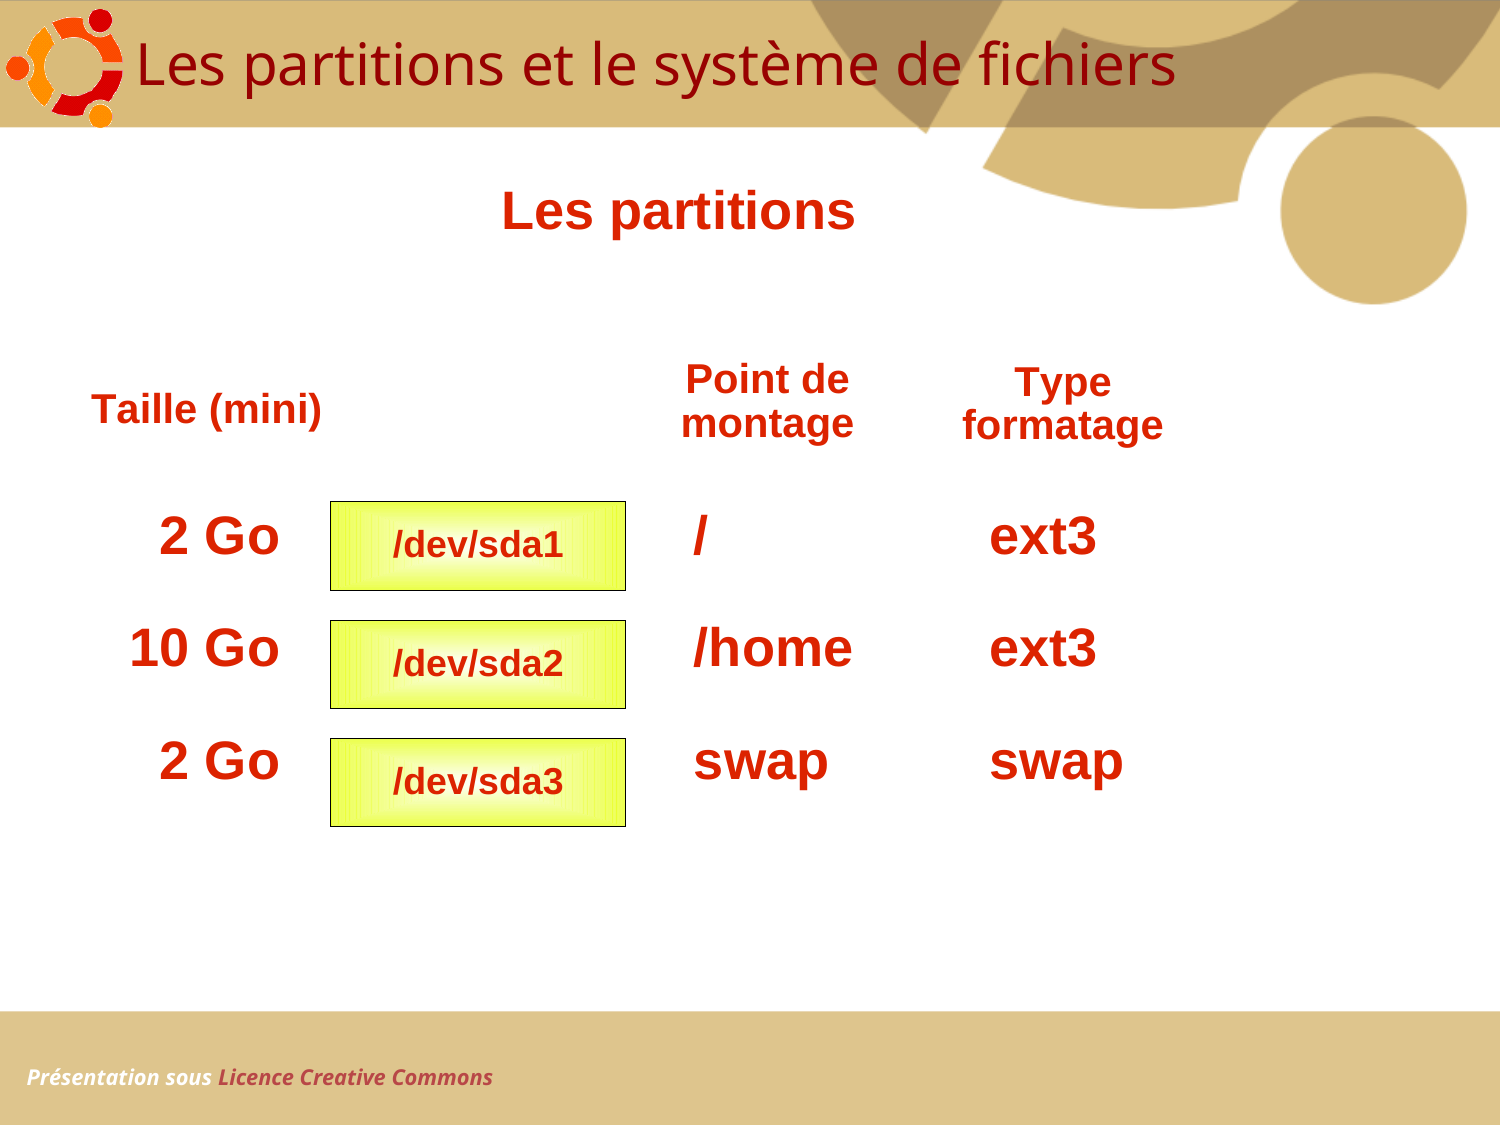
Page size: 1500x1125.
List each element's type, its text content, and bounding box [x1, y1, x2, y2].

text_box Point de montage [561, 352, 975, 457]
text_box /dev/sda2 [330, 620, 626, 709]
picture [0, 0, 1500, 557]
text_box Taille (mini) [59, 381, 355, 443]
title Les partitions et le système de fichiers [135, 0, 1417, 177]
text_box 2 Go 10 Go 2 Go [59, 501, 296, 857]
text_box Les partitions [472, 177, 886, 253]
text_box /dev/sda1 [330, 501, 626, 591]
text_box /dev/sda3 [330, 738, 626, 827]
text_box Type formatage [856, 354, 1270, 459]
text_box / /home swap [679, 501, 916, 857]
text_box ext3 ext3 swap [974, 501, 1211, 857]
